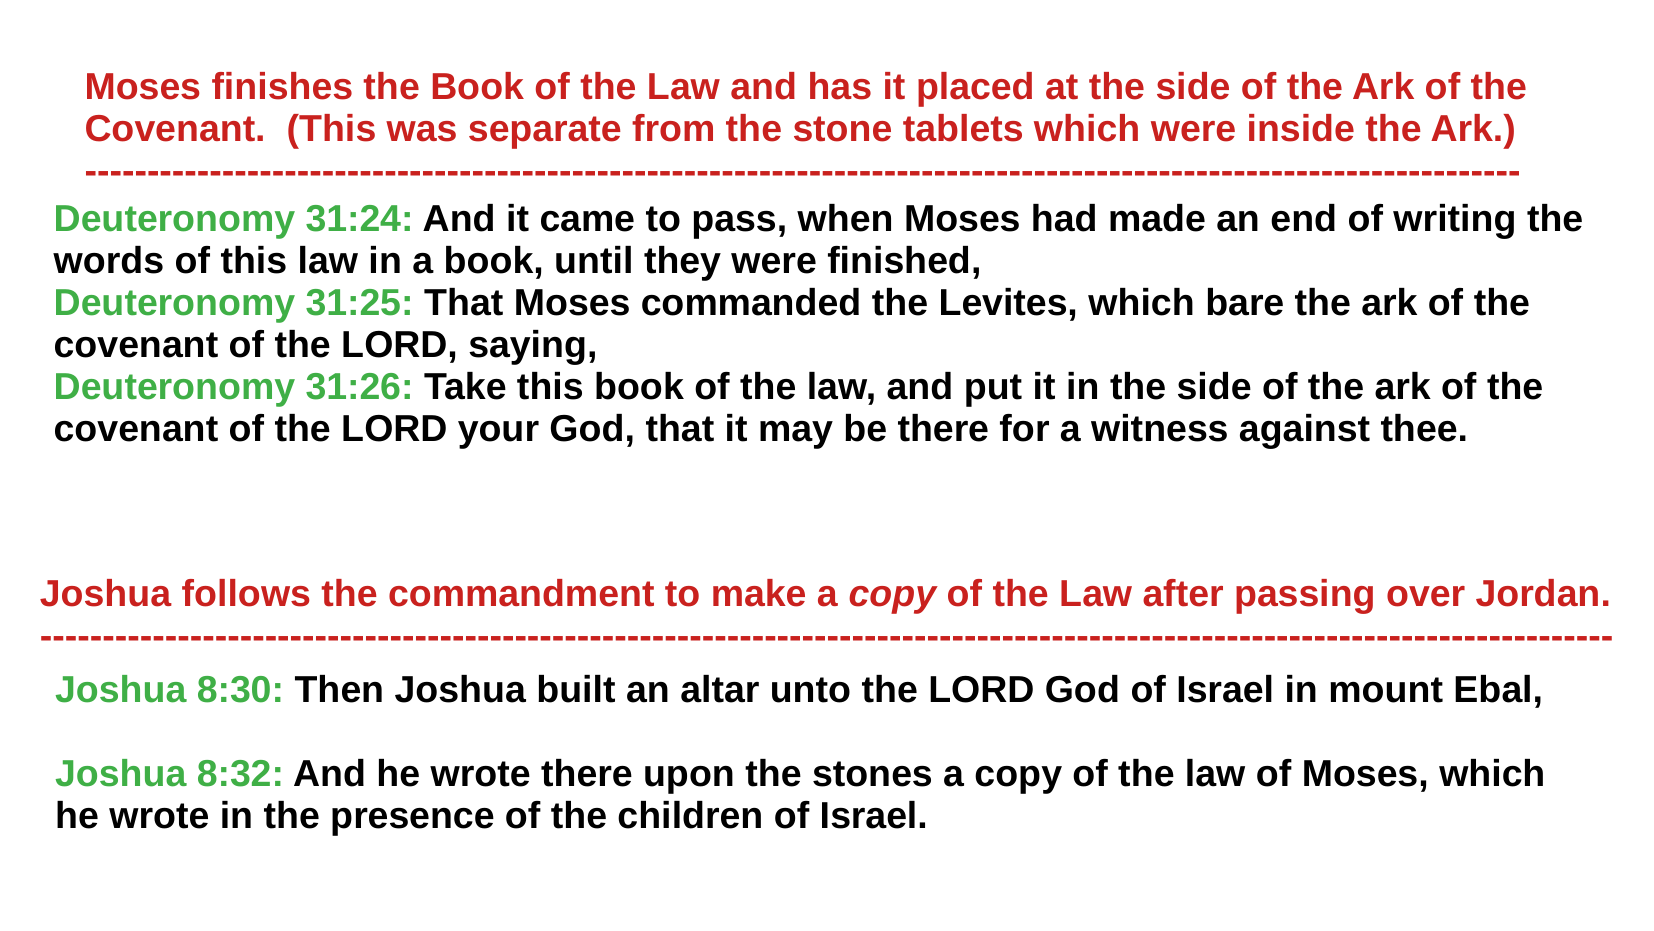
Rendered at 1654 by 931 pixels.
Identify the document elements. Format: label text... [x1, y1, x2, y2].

text_box Moses finishes the Book of the Law and has it placed at the side of the Ark of the Covenant. (This was separate from the stone tablets which were inside the Ark.) ------------------------------------------------------------------------------------------------------------------- [69, 57, 1550, 199]
text_box Joshua follows the commandment to make a copy of the Law after passing over Jordan. ------------------------------------------------------------------------------------------------------------------------------ [25, 565, 1654, 665]
text_box Deuteronomy 31:24: And it came to pass, when Moses had made an end of writing the words of this law in a book, until they were finished, Deuteronomy 31:25: That Moses commanded the Levites, which bare the ark of the covenant of the LORD, saying, Deuteronomy 31:26: Take this book of the law, and put it in the side of the ark of the covenant of the LORD your God, that it may be there for a witness against thee. [39, 190, 1612, 499]
text_box Joshua 8:30: Then Joshua built an altar unto the LORD God of Israel in mount Ebal, Joshua 8:32: And he wrote there upon the stones a copy of the law of Moses, which he wrote in the presence of the children of Israel. [40, 661, 1575, 879]
